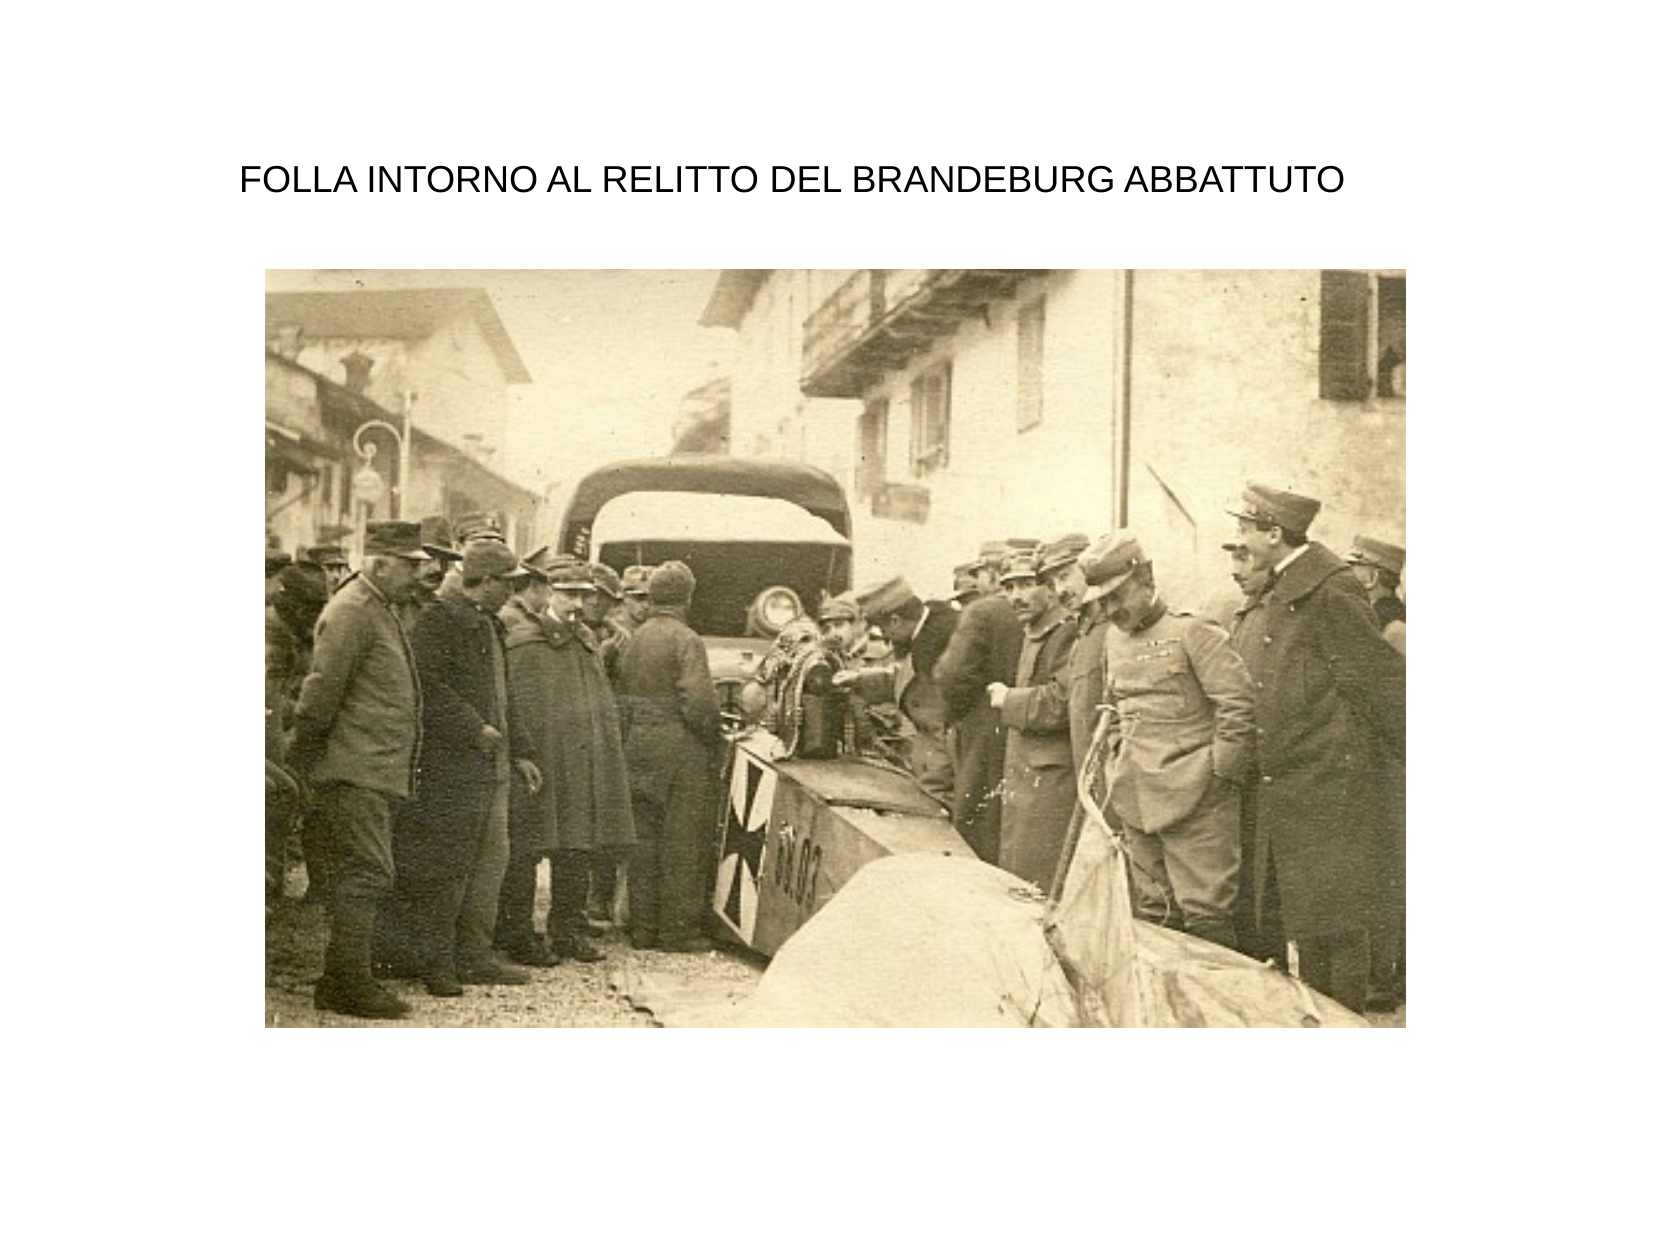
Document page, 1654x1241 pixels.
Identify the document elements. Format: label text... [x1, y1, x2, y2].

text_box FOLLA INTORNO AL RELITTO DEL BRANDEBURG ABBATTUTO [224, 150, 1654, 208]
picture [265, 269, 1406, 1028]
